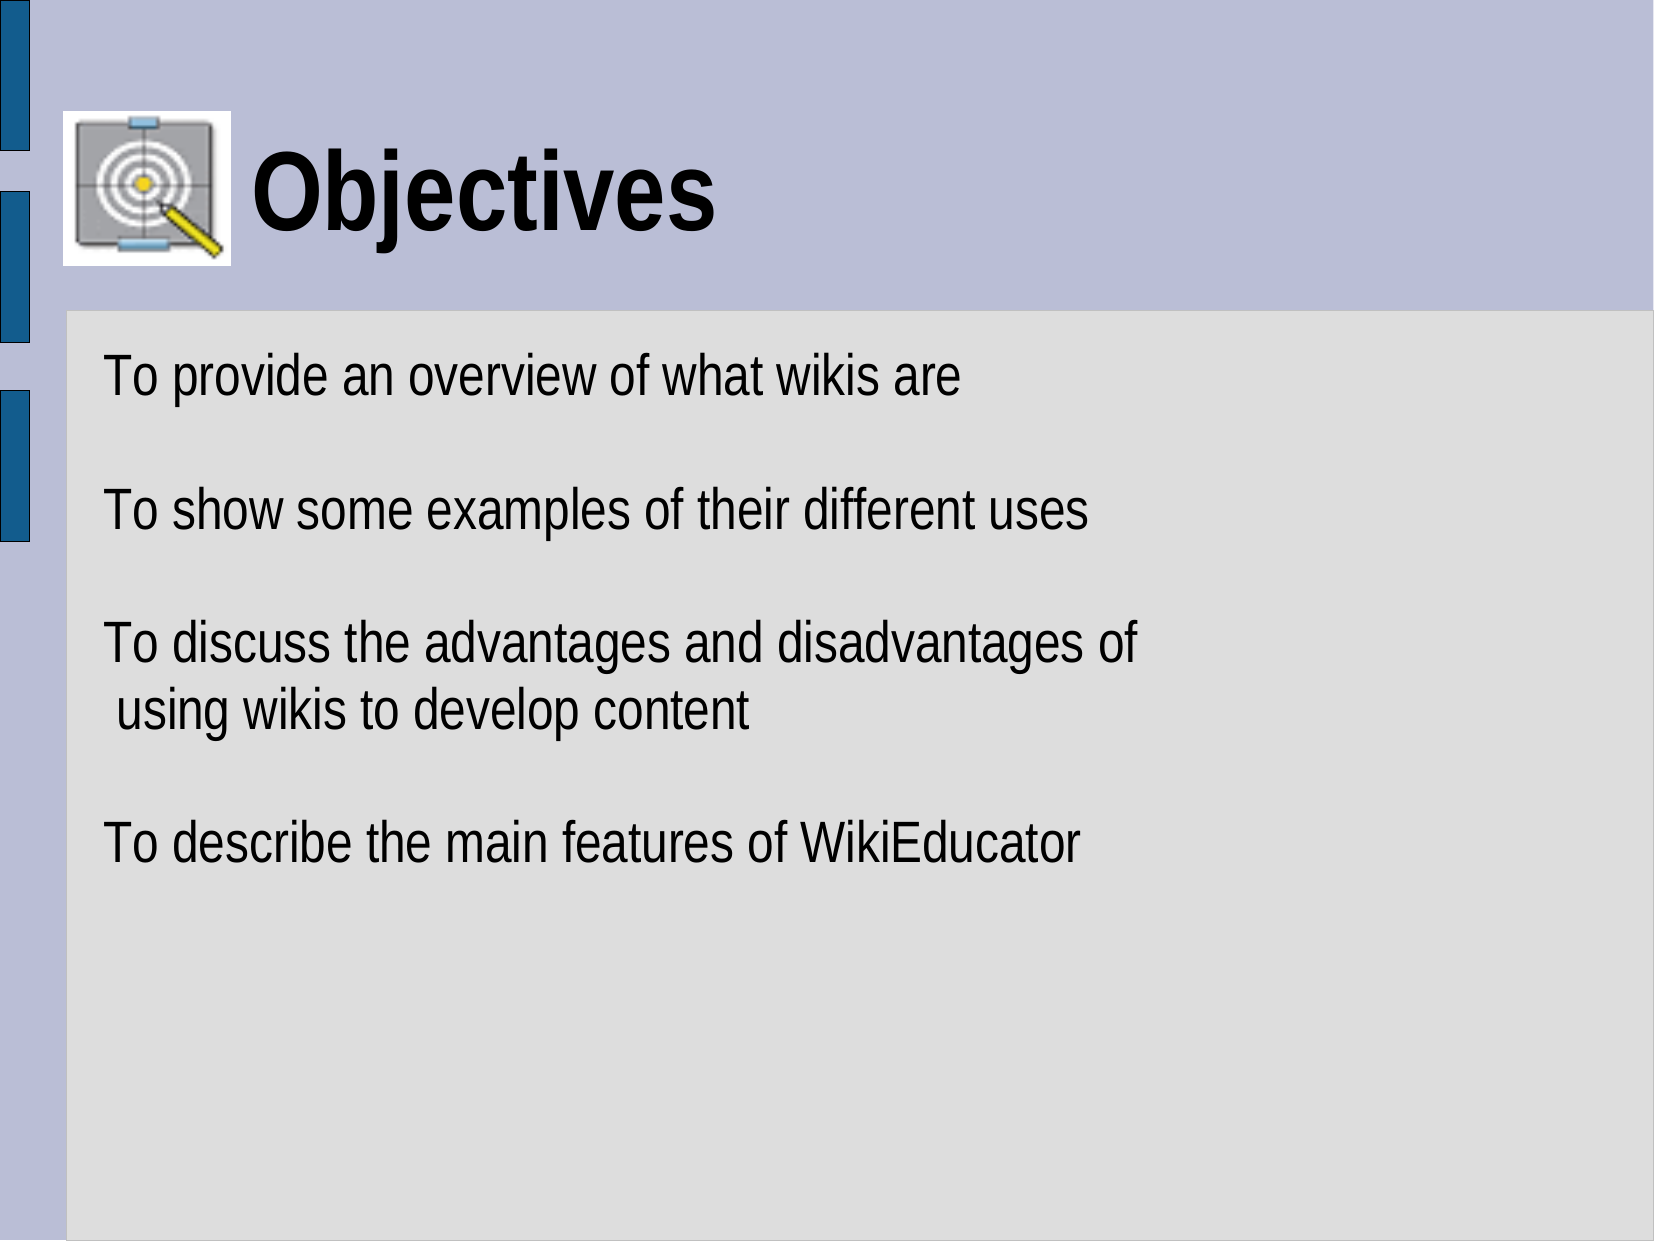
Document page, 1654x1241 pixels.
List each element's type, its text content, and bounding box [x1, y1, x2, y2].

picture [63, 111, 231, 266]
text_box Objectives [236, 118, 739, 262]
text_box To provide an overview of what wikis are To show some examples of their different uses To discuss the advantages and disadvantages of using wikis to develop content To describe the main features of WikiEducator [88, 333, 1270, 879]
